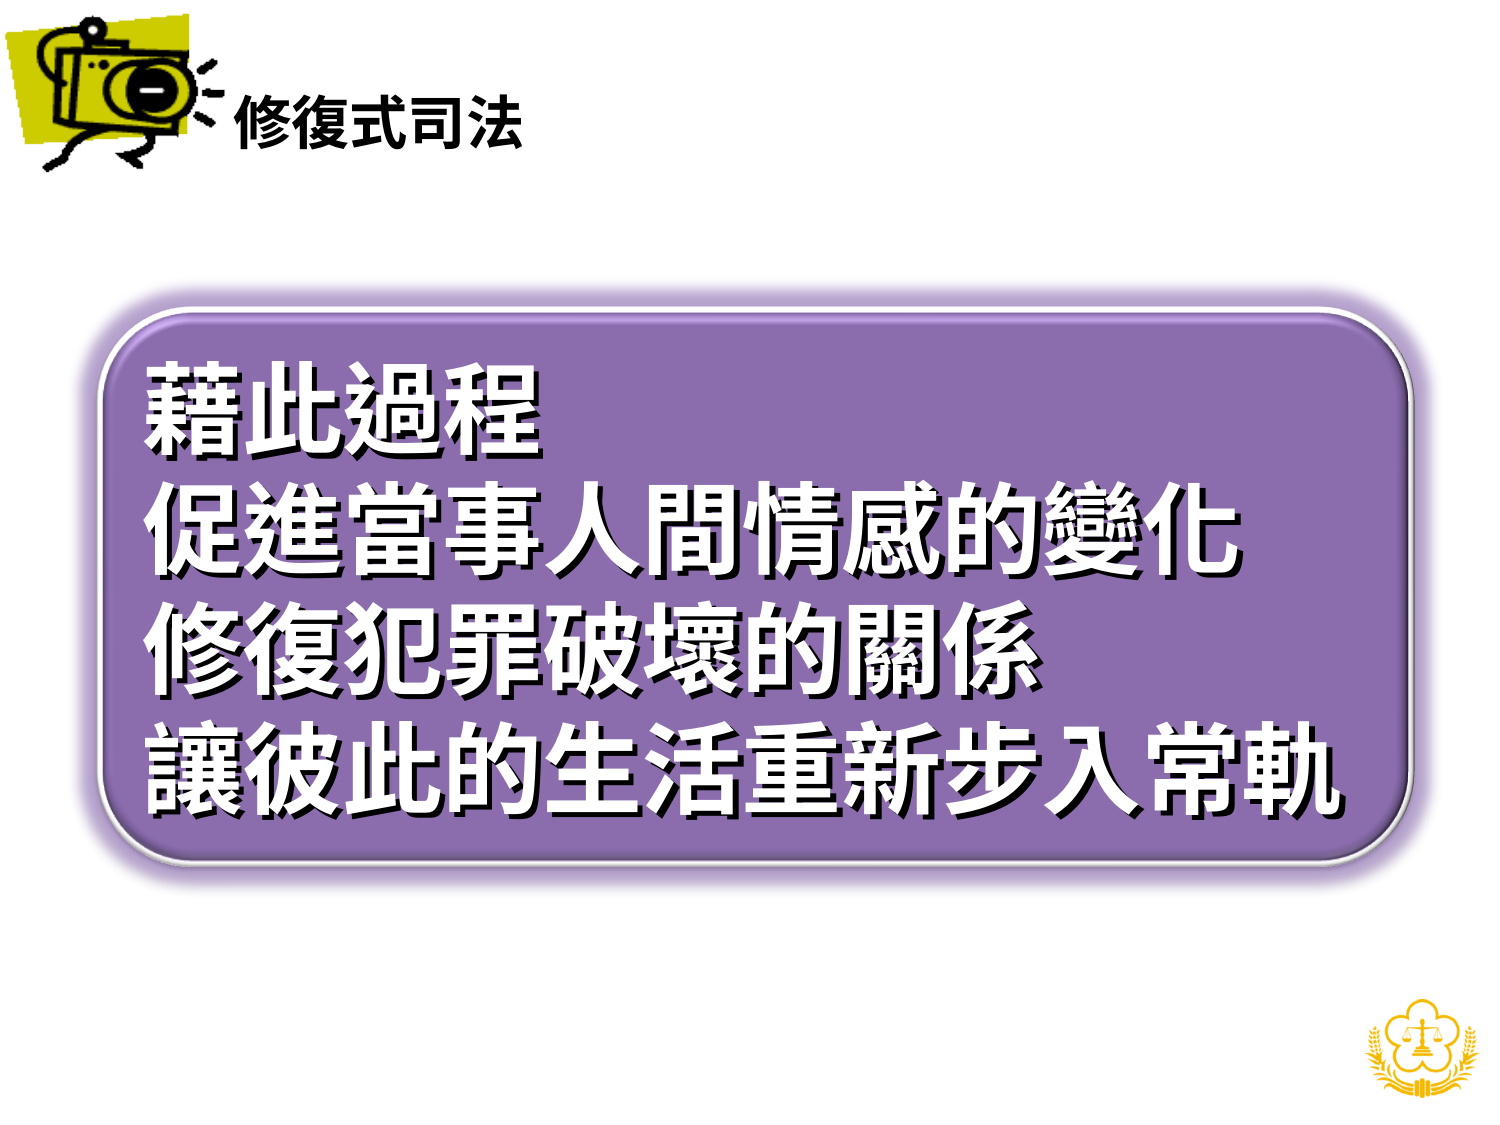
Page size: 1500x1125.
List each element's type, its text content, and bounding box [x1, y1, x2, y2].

picture [50, 263, 1460, 916]
picture [1364, 999, 1480, 1098]
picture [0, 0, 227, 177]
text_box 藉此過程 促進當事人間情感的變化 修復犯罪破壞的關係 讓彼此的生活重新步入常軌 [127, 338, 1385, 834]
text_box 修復式司法 [227, 78, 1500, 164]
